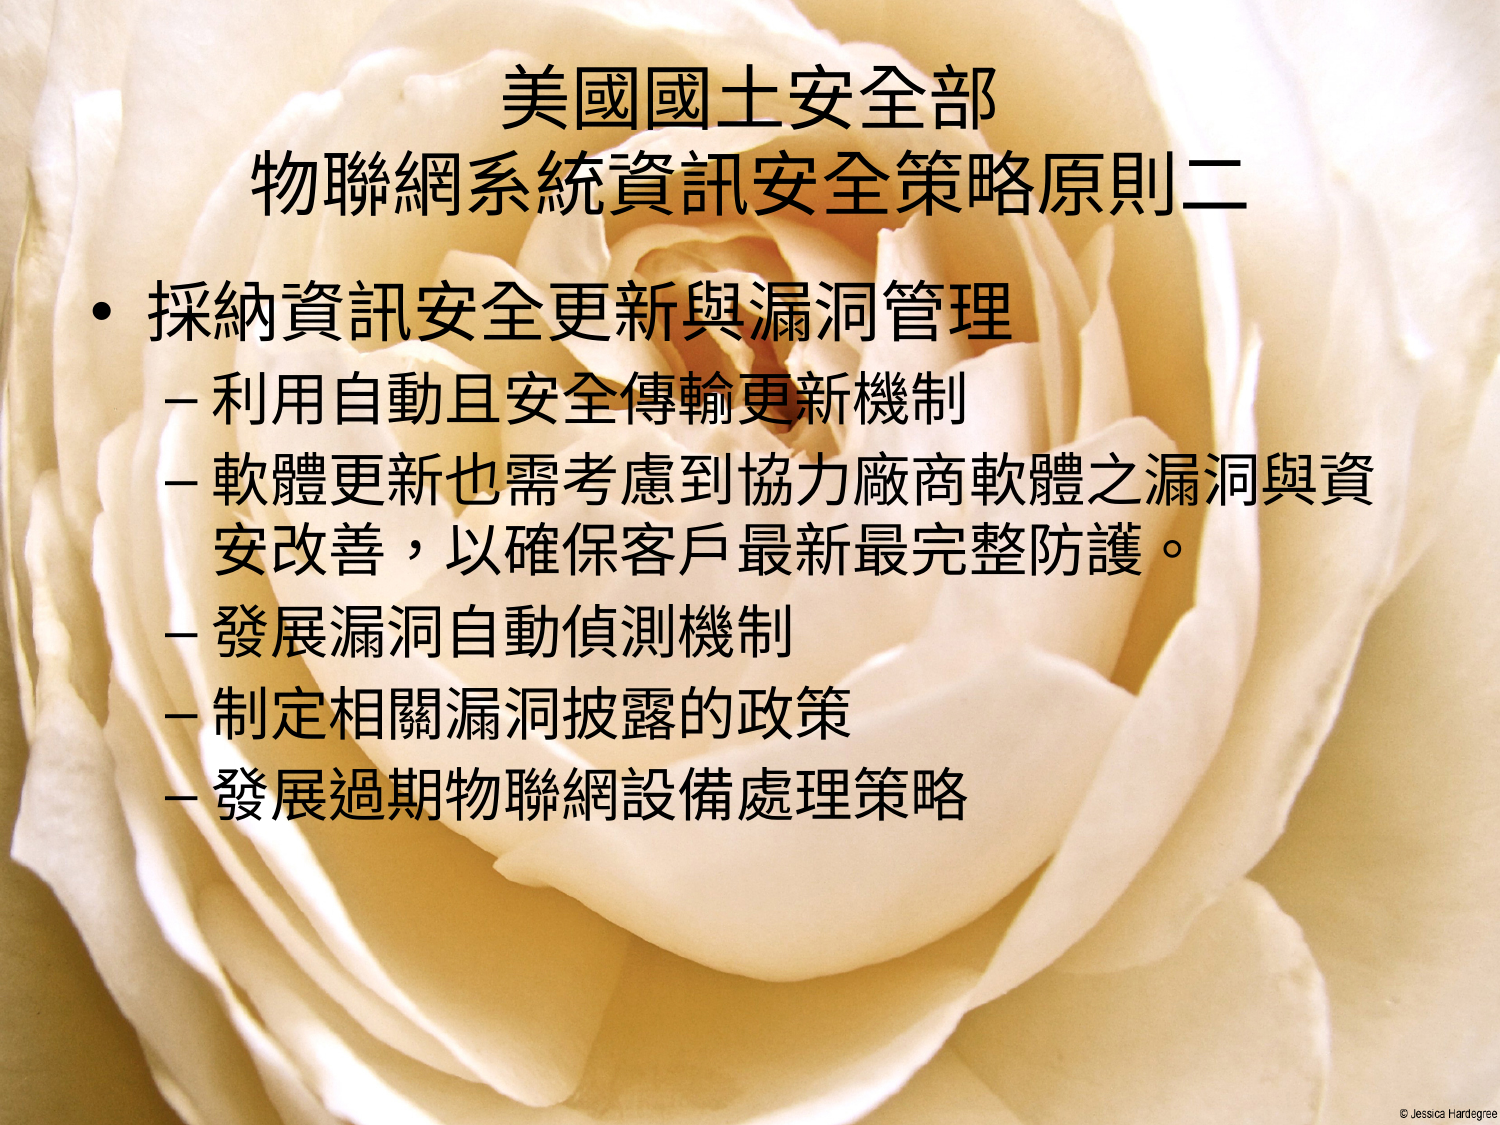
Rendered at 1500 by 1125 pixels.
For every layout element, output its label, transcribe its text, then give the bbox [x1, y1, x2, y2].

list 採納資訊安全更新與漏洞管理 利用自動且安全傳輸更新機制 軟體更新也需考慮到協力廠商軟體之漏洞與資安改善，以確保客戶最新最完整防護。 發展漏洞自動偵測機制 制定相關漏洞披露的政策 發展過期物聯網設備處理策略 [75, 262, 1425, 1005]
title 美國國土安全部 物聯網系統資訊安全策略原則二 [75, 45, 1425, 233]
picture [0, 0, 1500, 1125]
